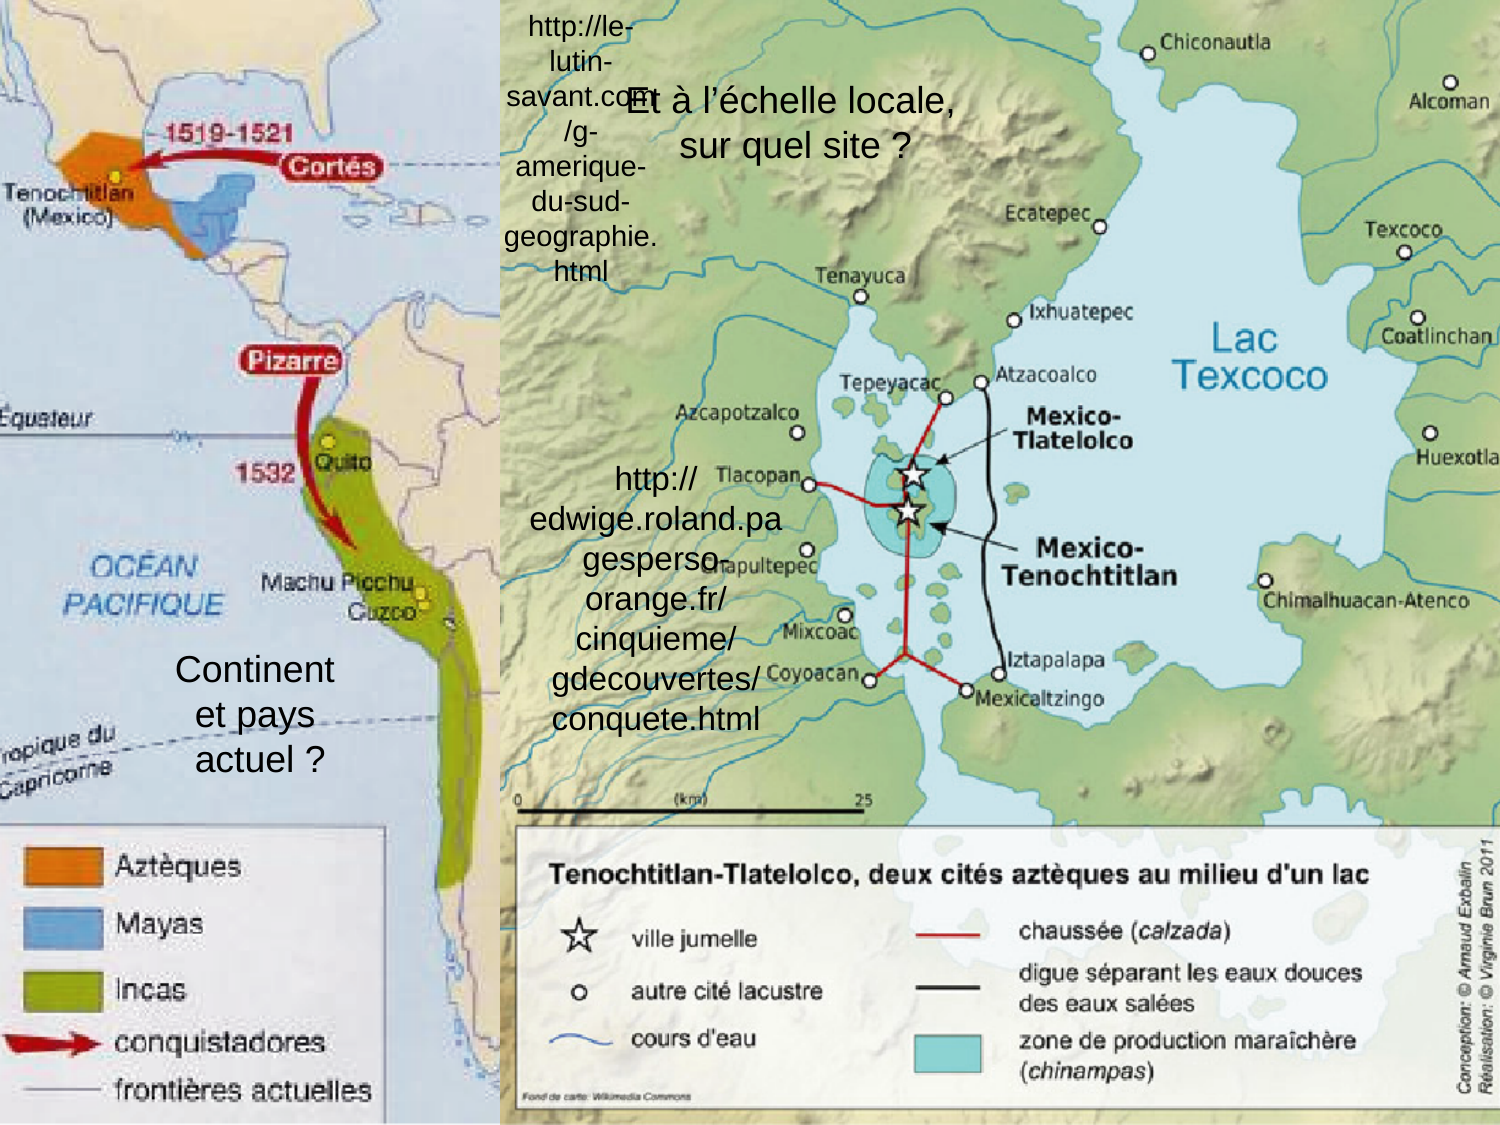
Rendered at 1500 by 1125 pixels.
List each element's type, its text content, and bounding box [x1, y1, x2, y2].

text_box Continent et pays actuel ? [160, 637, 361, 788]
picture [0, 0, 1500, 1125]
text_box Et à l’échelle locale, sur quel site ? [676, 68, 982, 174]
text_box http://edwige.roland.pagesperso-orange.fr/cinquieme/gdecouvertes/conquete.html [512, 449, 801, 745]
text_box http://le-lutin-savant.com/g-amerique-du-sud-geographie.html [487, 0, 676, 296]
